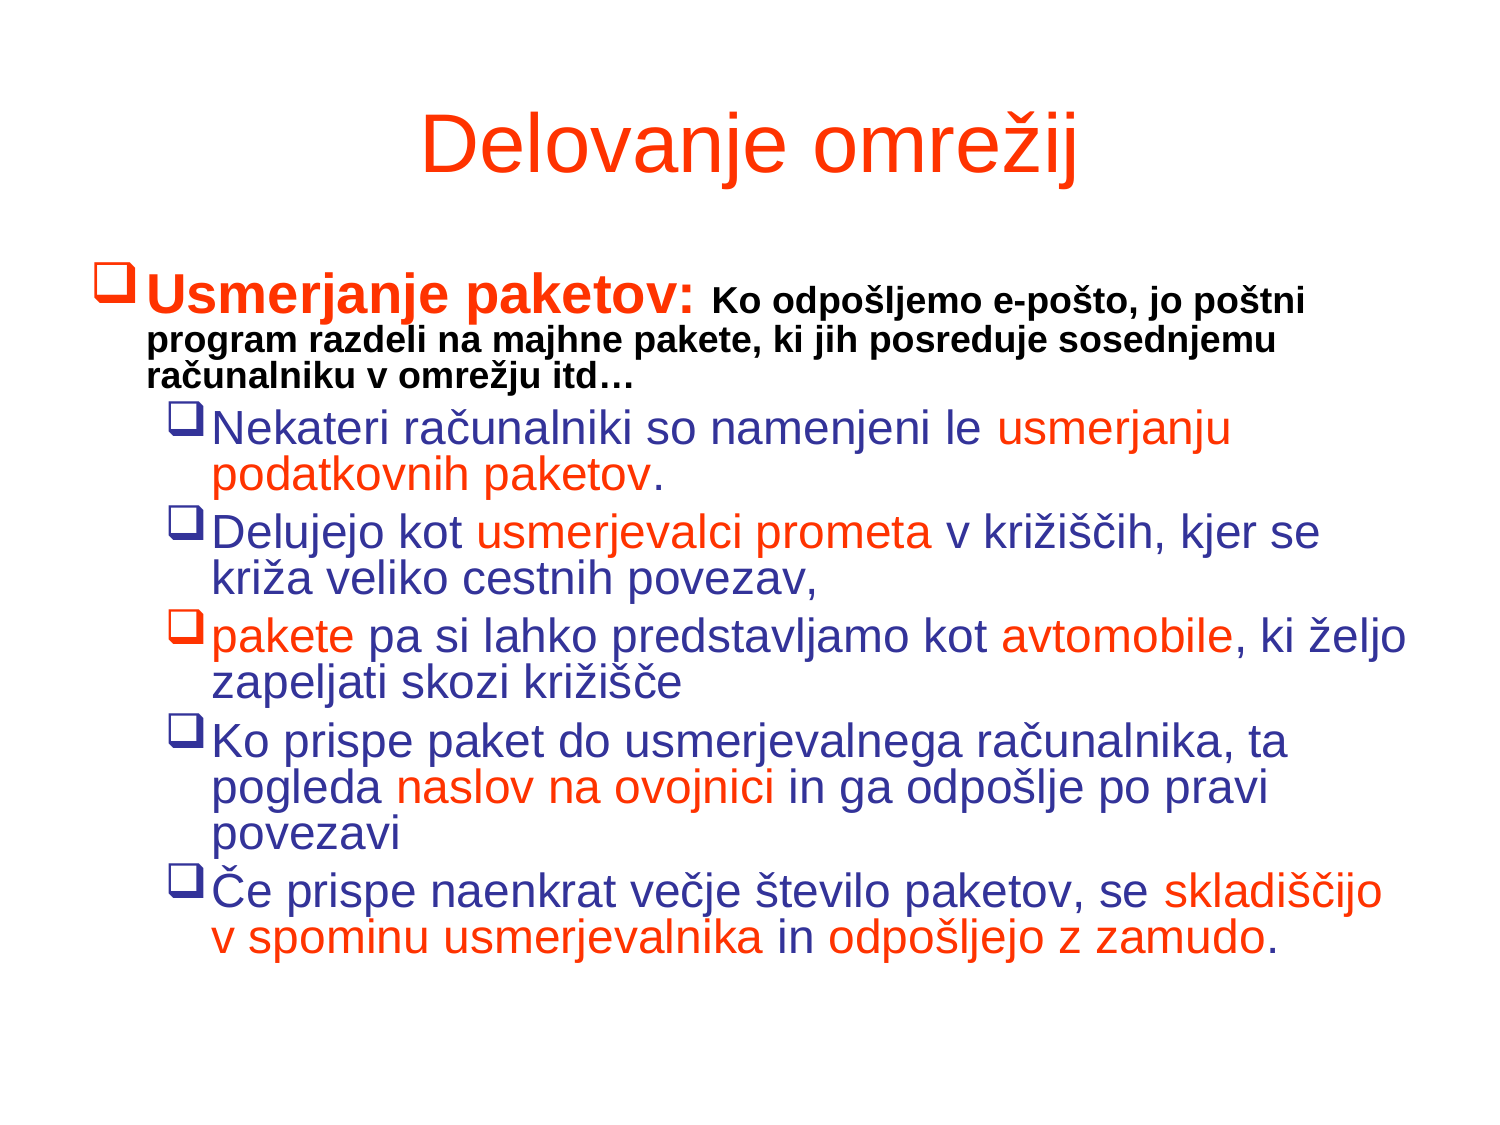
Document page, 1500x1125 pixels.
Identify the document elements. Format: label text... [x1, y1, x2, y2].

title Delovanje omrežij [75, 45, 1426, 233]
list Usmerjanje paketov: Ko odpošljemo e-pošto, jo poštni program razdeli na majhne pakete, ki jih posreduje sosednjemu računalniku v omrežju itd… Nekateri računalniki so namenjeni le usmerjanju podatkovnih paketov. Delujejo kot usmerjevalci prometa v križiščih, kjer se križa veliko cestnih povezav, pakete pa si lahko predstavljamo kot avtomobile, ki željo zapeljati skozi križišče Ko prispe paket do usmerjevalnega računalnika, ta pogleda naslov na ovojnici in ga odpošlje po pravi povezavi Če prispe naenkrat večje število paketov, se skladiščijo v spominu usmerjevalnika in odpošljejo z zamudo. [75, 262, 1426, 1006]
